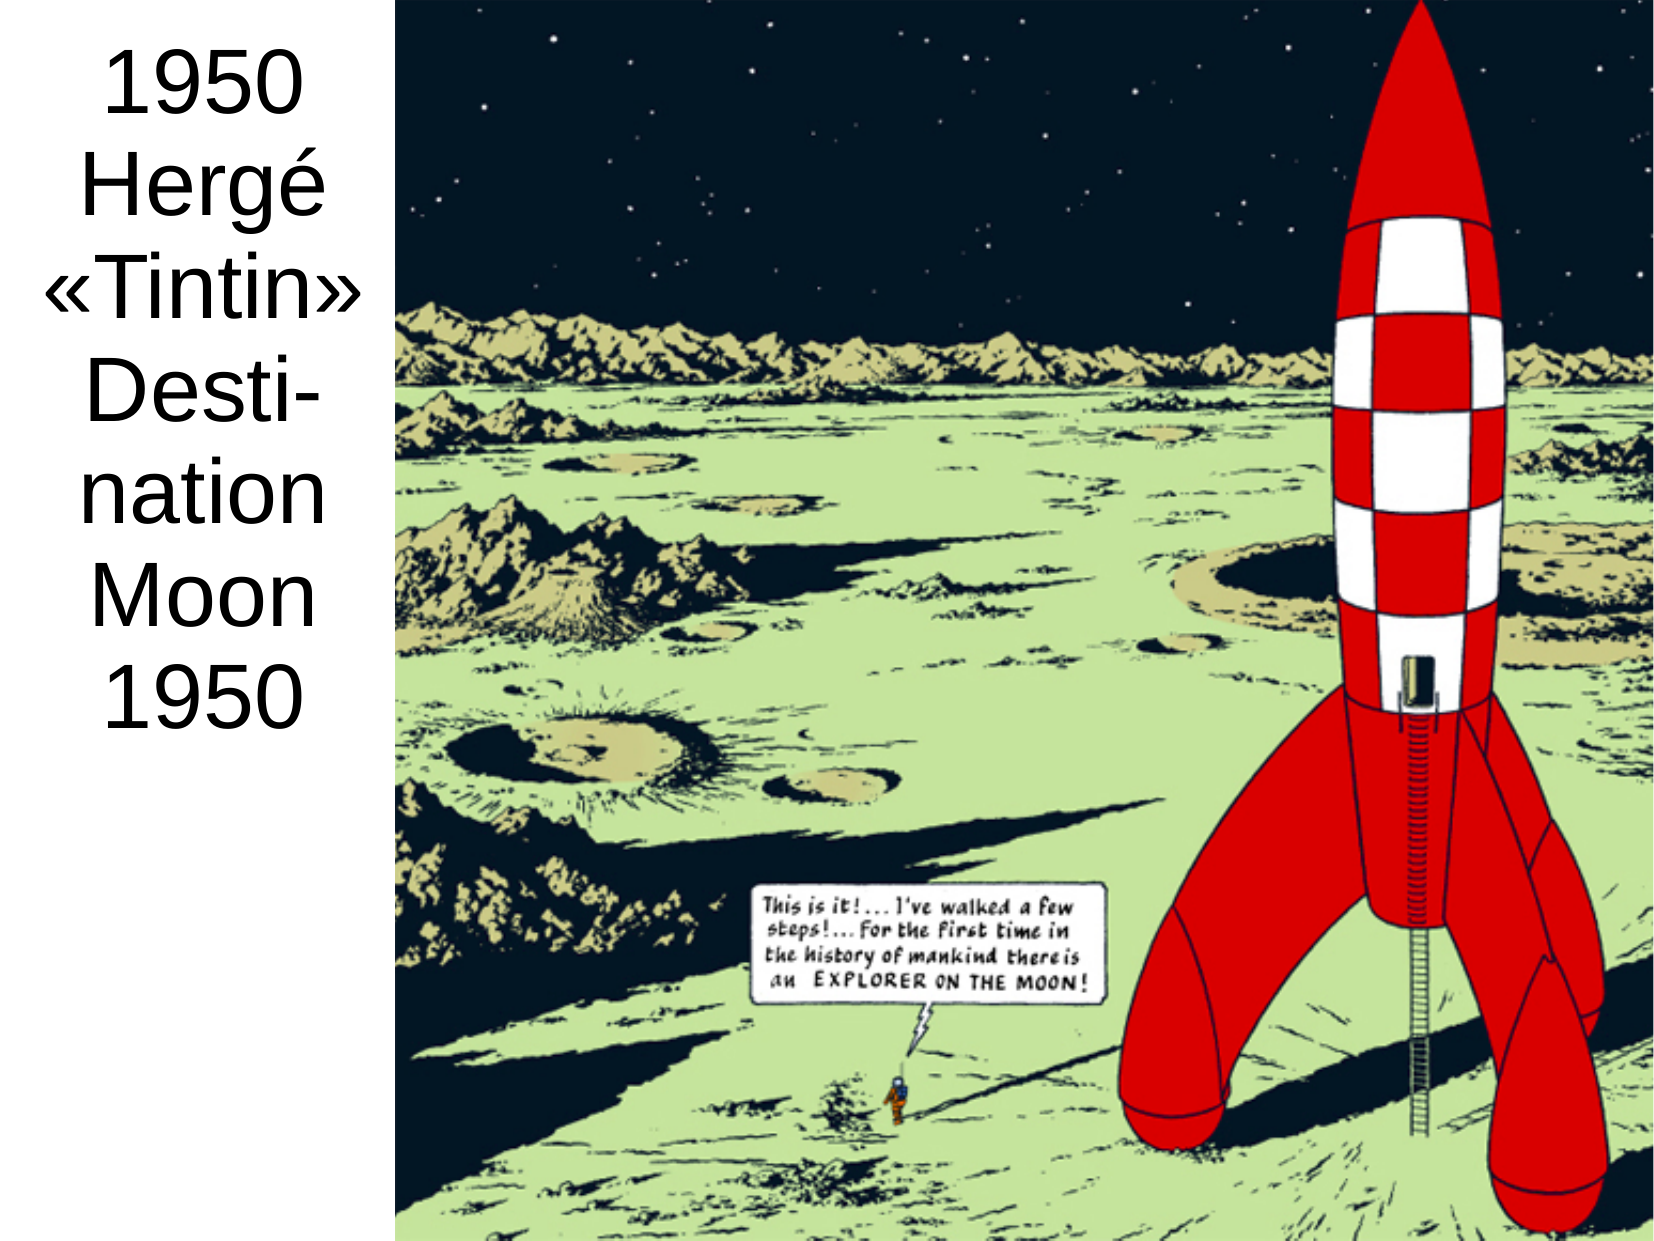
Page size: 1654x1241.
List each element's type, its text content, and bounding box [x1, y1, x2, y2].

picture [395, 0, 1654, 1241]
title 1950 Hergé «Tintin» Desti-nation Moon 1950 [29, 0, 378, 801]
